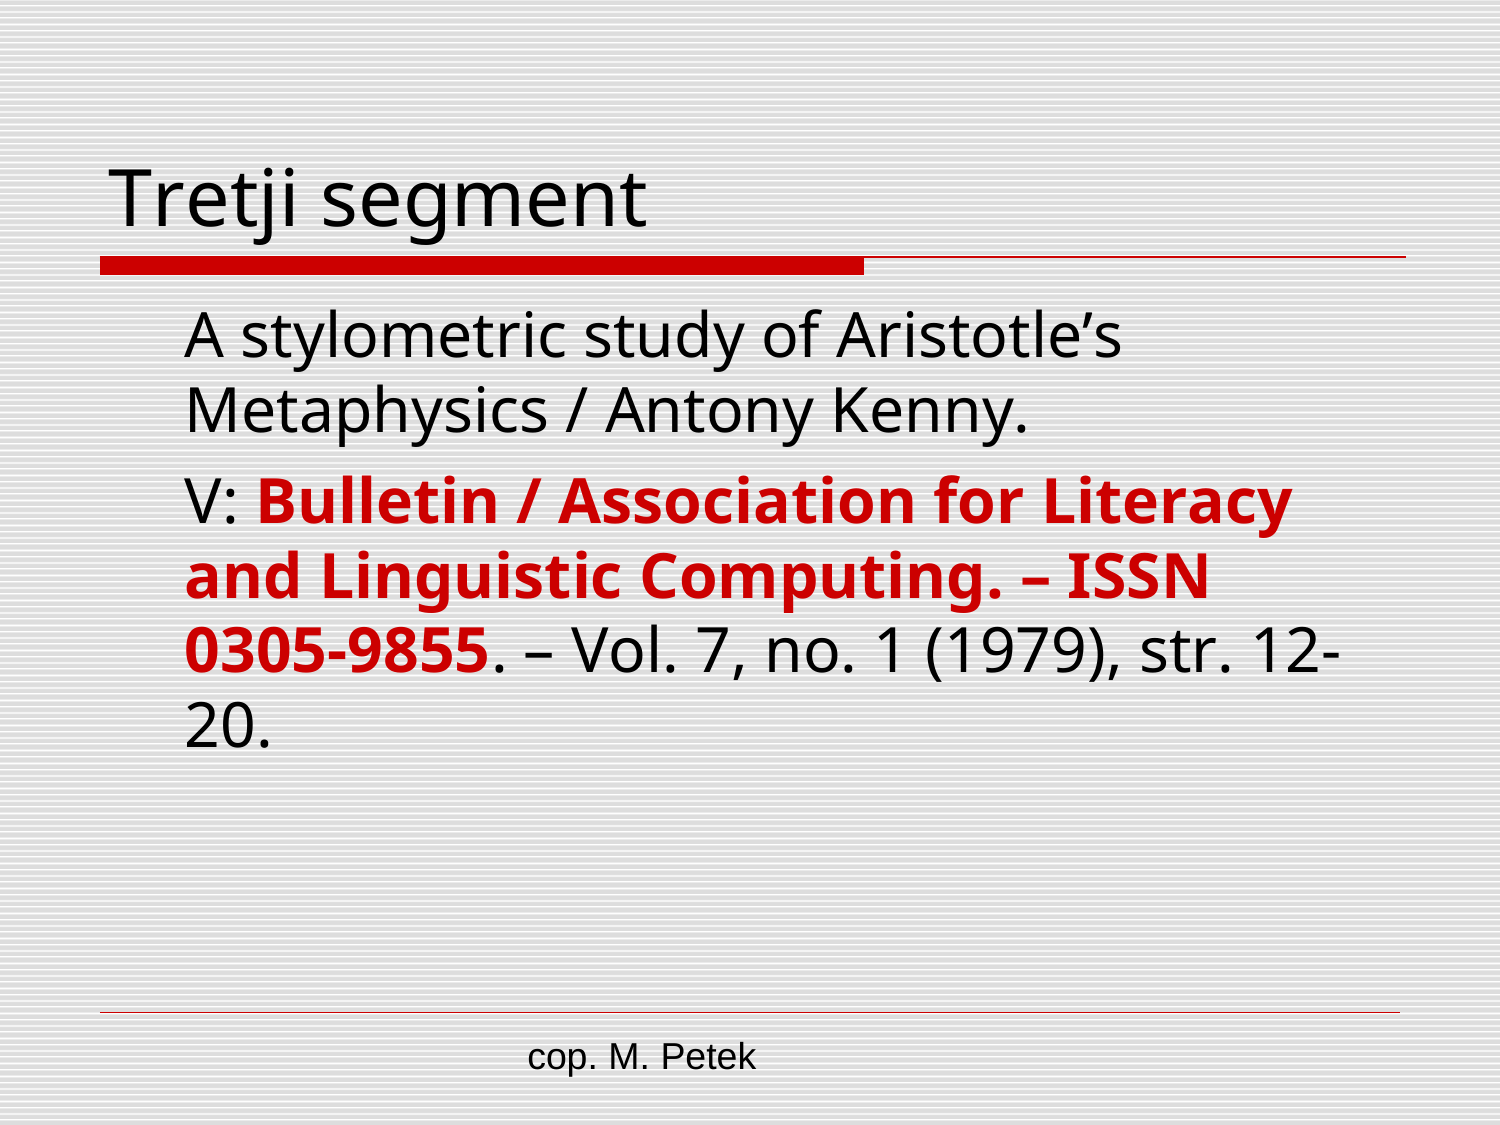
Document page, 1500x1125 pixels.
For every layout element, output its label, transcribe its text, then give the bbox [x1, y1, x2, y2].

list A stylometric study of Aristotle’s Metaphysics / Antony Kenny. V: Bulletin / Association for Literacy and Linguistic Computing. – ISSN 0305-9855. – Vol. 7, no. 1 (1979), str. 12-20. [92, 287, 1406, 988]
title Tretji segment [94, 49, 1407, 250]
picture [0, 0, 1500, 1125]
